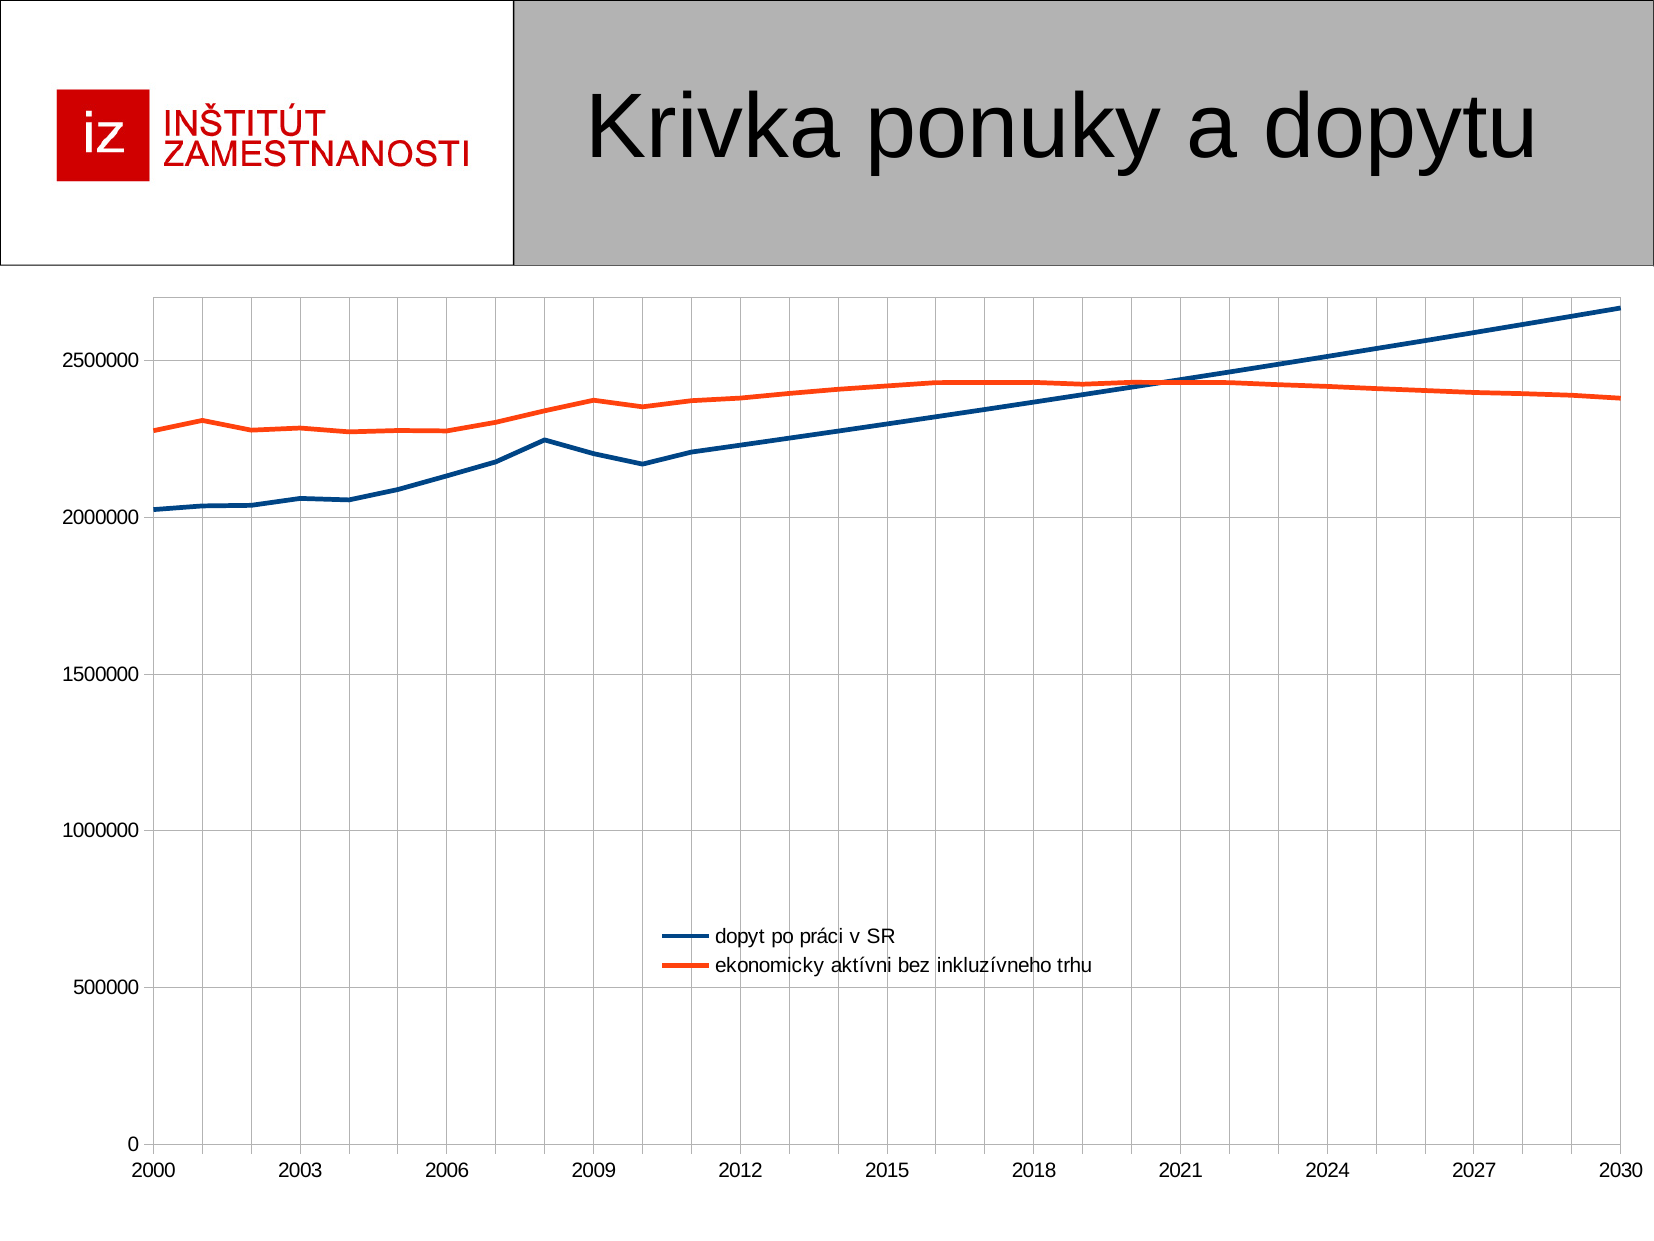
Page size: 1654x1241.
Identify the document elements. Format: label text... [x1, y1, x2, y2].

chart [0, 265, 1654, 1241]
picture [5, 8, 512, 257]
title Krivka ponuky a dopytu [561, 29, 1565, 237]
